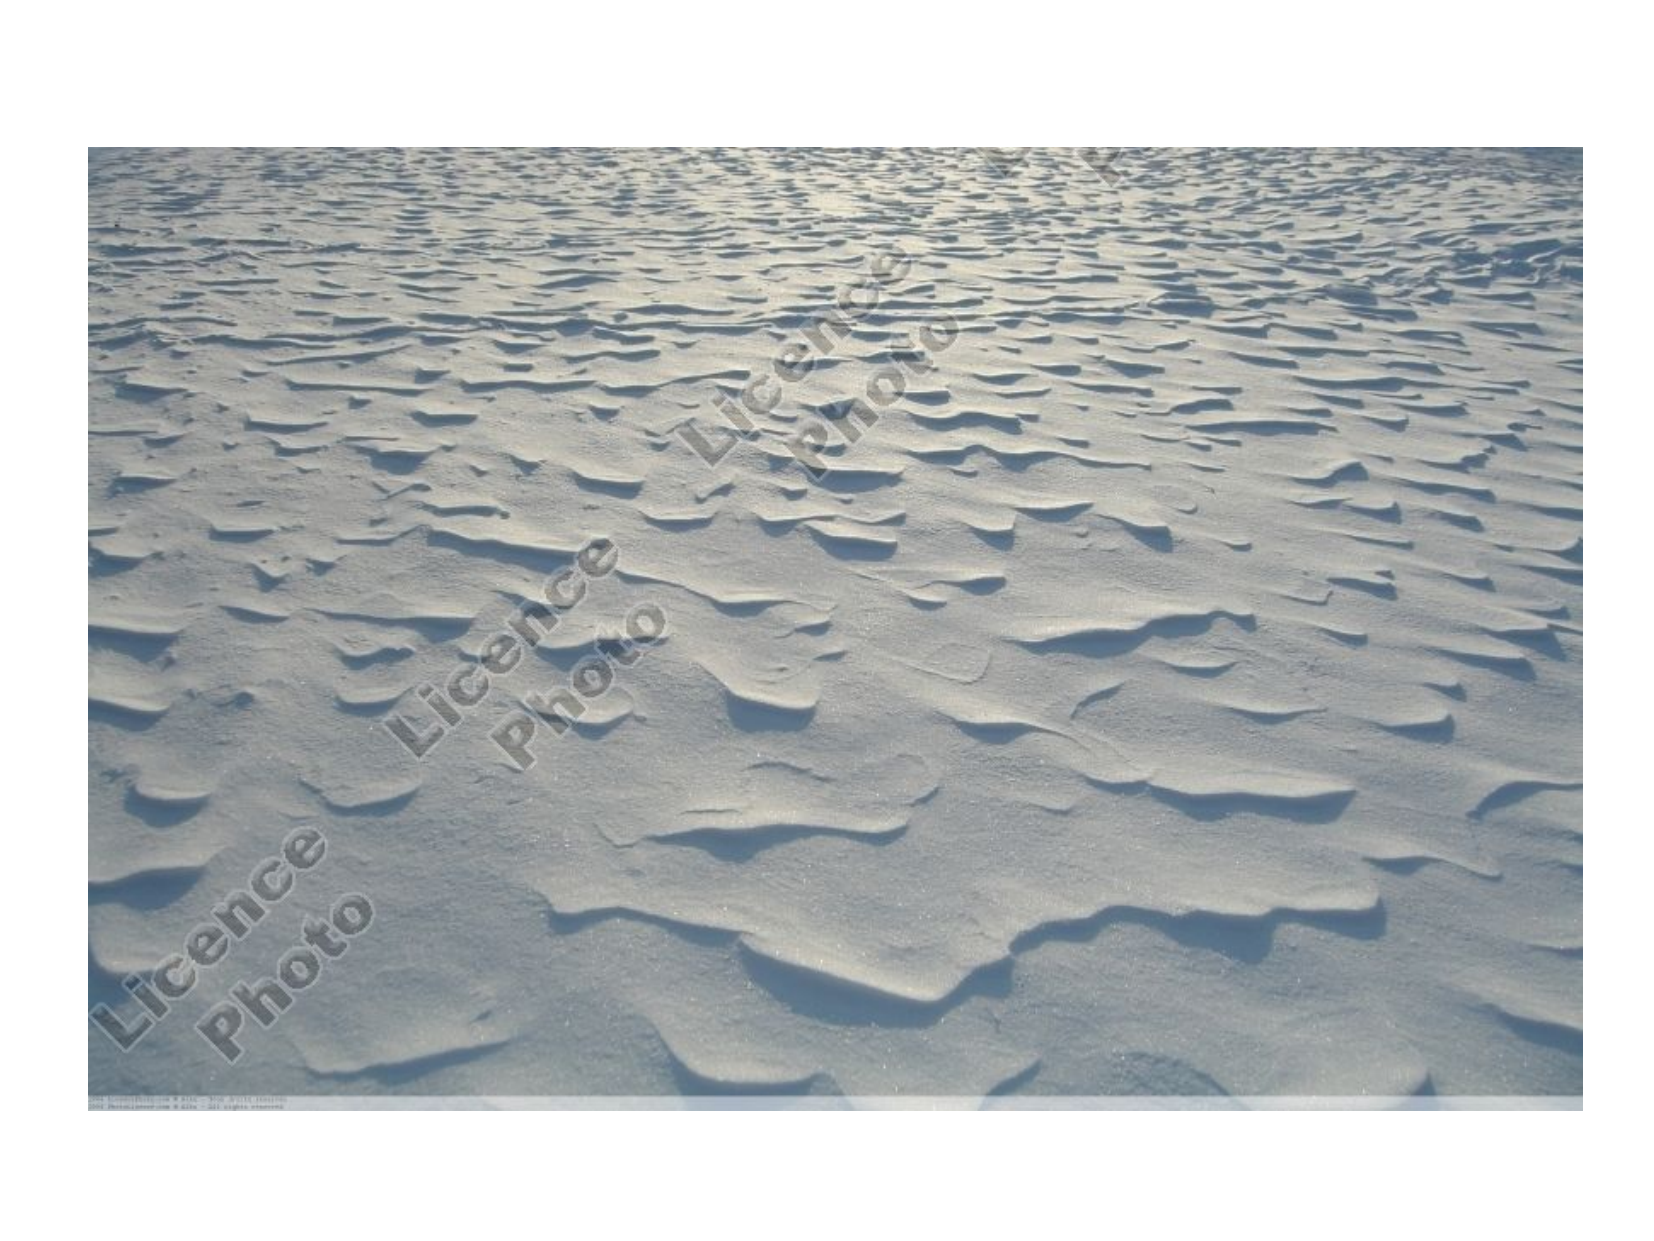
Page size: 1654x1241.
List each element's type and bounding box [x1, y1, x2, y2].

picture [88, 147, 1583, 1111]
